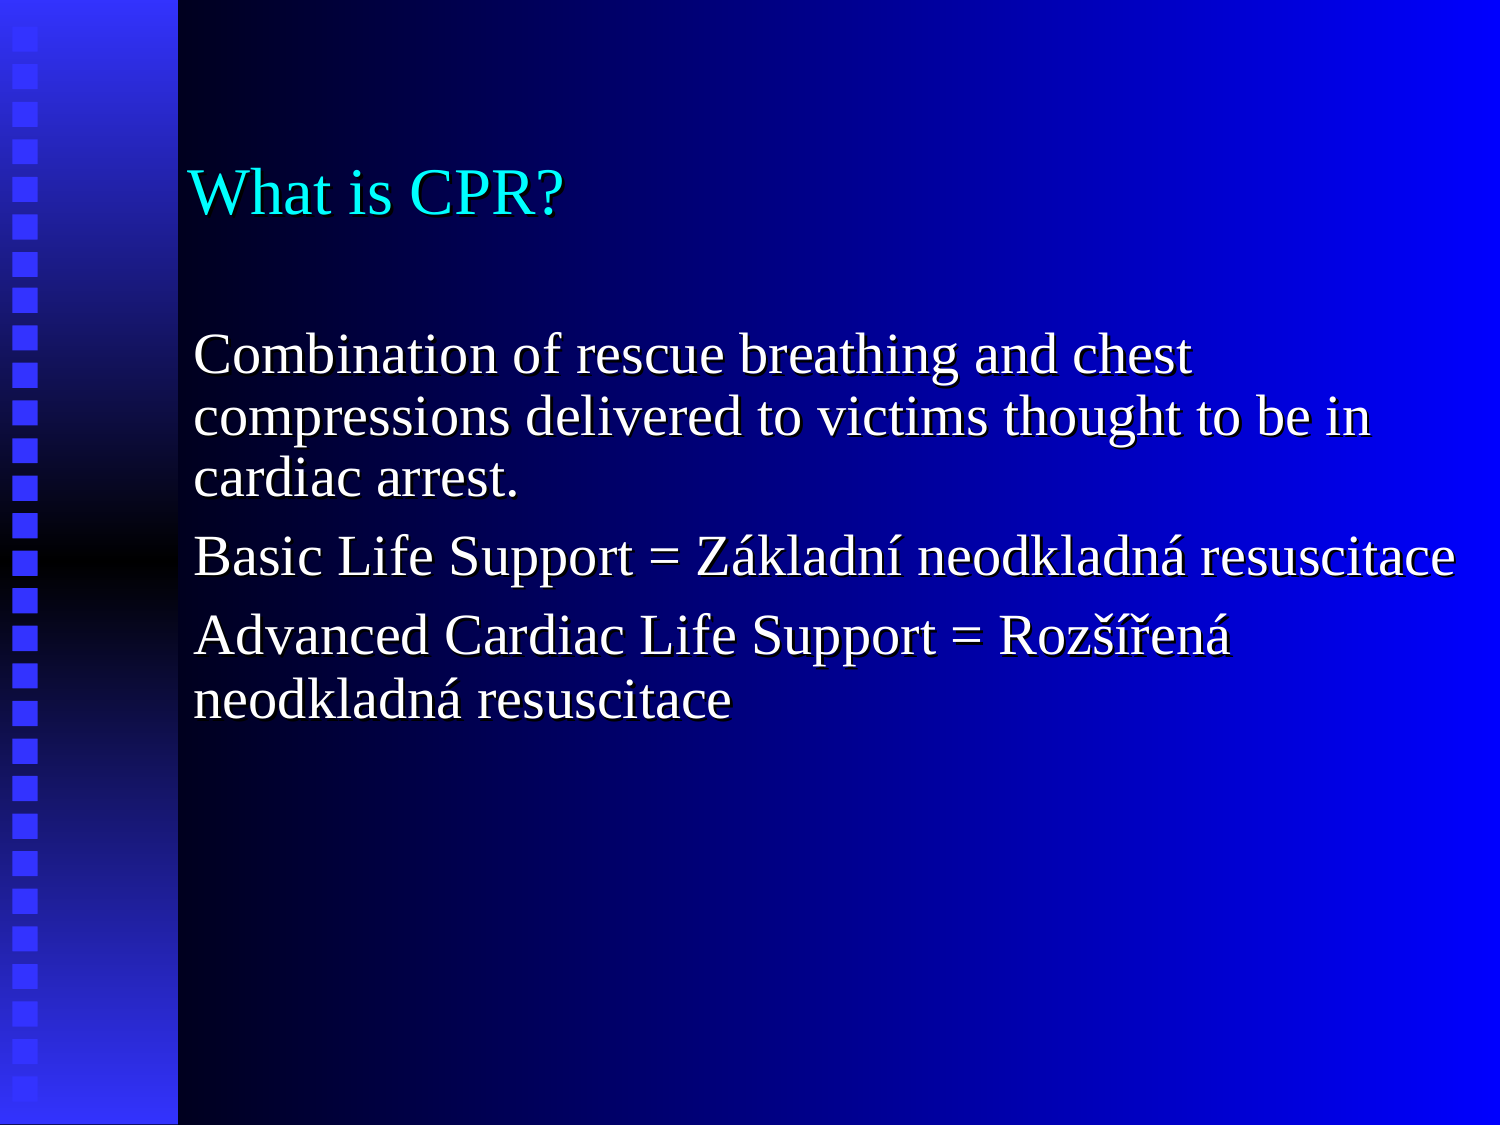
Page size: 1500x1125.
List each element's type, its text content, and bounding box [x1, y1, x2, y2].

title What is CPR? [187, 99, 1463, 288]
list Combination of rescue breathing and chest compressions delivered to victims thought to be in cardiac arrest. Basic Life Support = Základní neodkladná resuscitace Advanced Cardiac Life Support = Rozšířená neodkladná resuscitace [137, 324, 1463, 1001]
